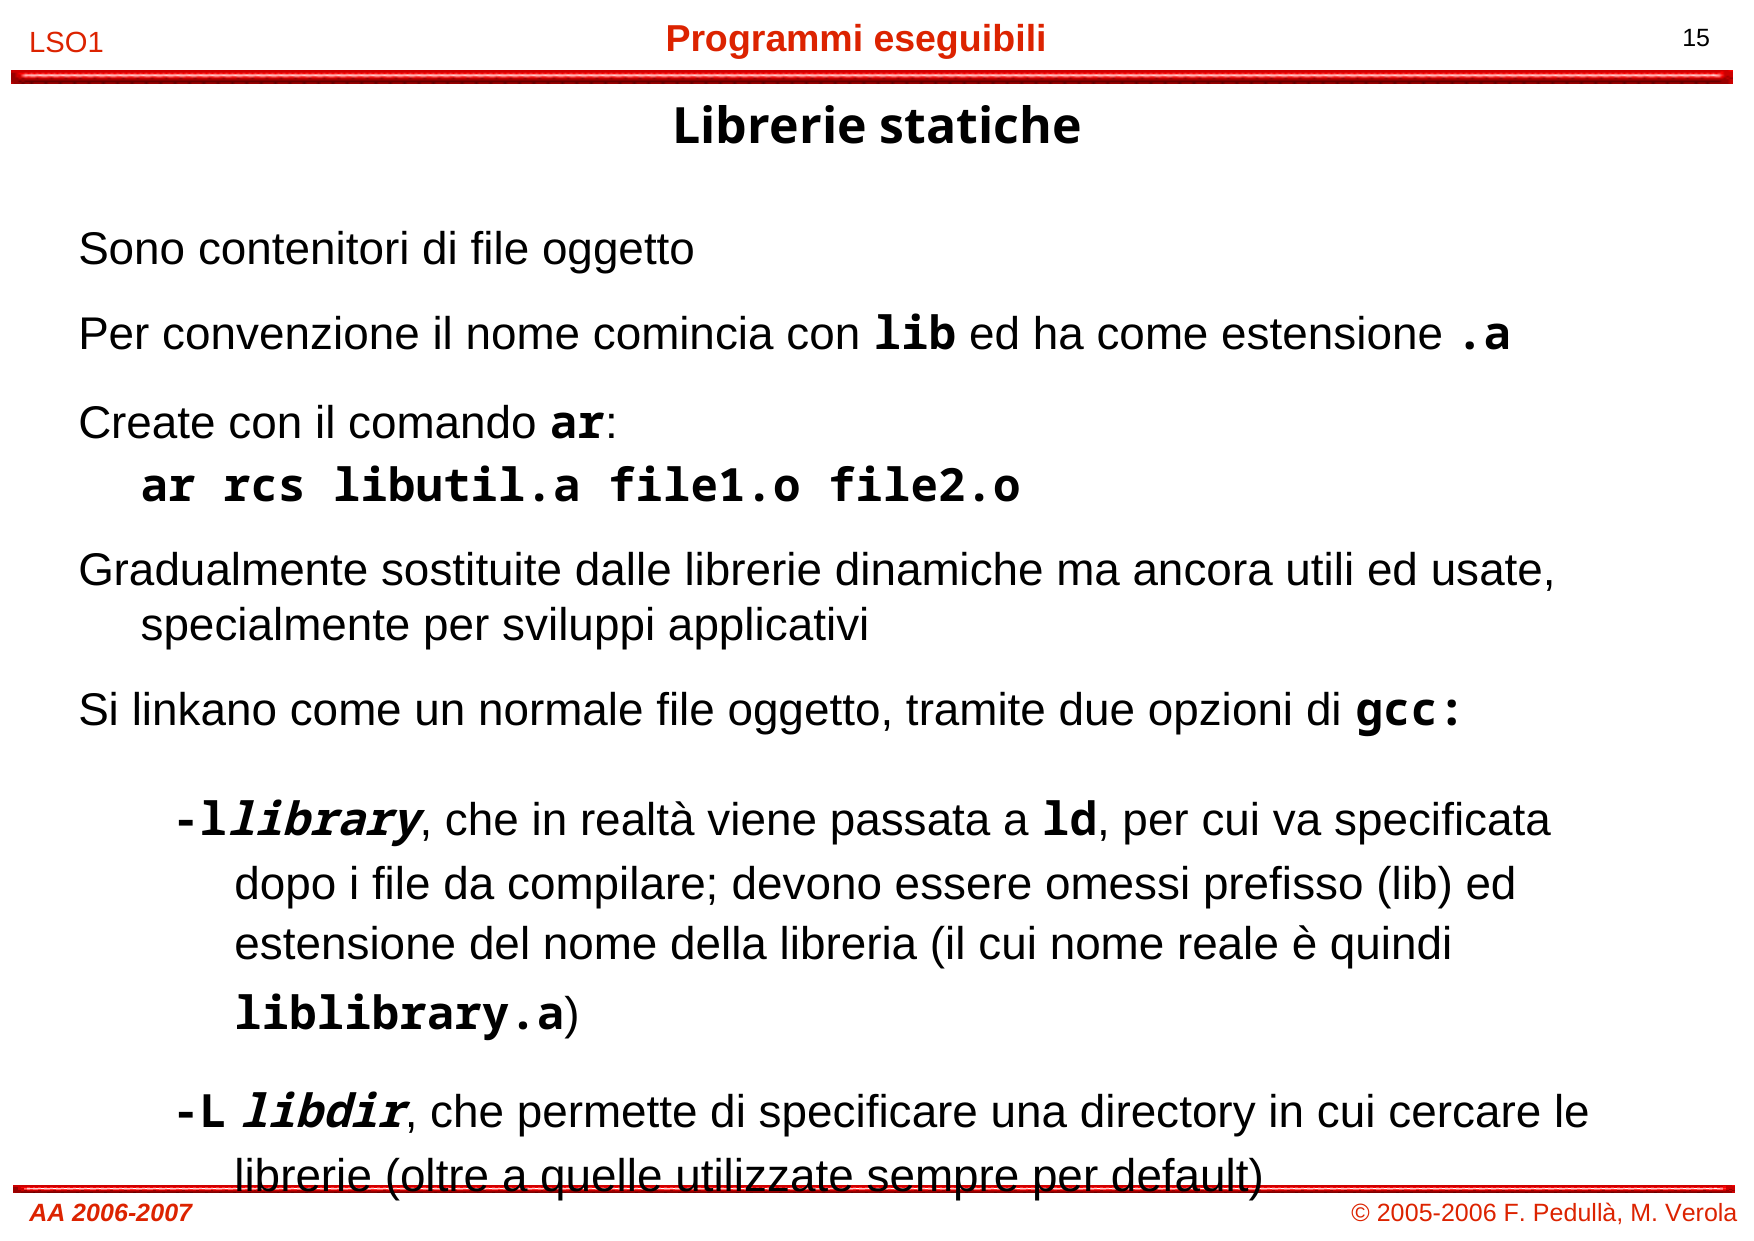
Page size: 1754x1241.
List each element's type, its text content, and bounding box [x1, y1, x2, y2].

picture [391, 1185, 558, 1193]
picture [13, 1185, 390, 1193]
picture [562, 1185, 956, 1193]
picture [960, 1185, 1035, 1193]
title Librerie statiche [389, 78, 1364, 174]
picture [11, 70, 1733, 84]
picture [1258, 1185, 1735, 1193]
list Sono contenitori di file oggetto Per convenzione il nome comincia con lib ed ha come estensione .a Create con il comando ar: ar rcs libutil.a file1.o file2.o Gradualmente sostituite dalle librerie dinamiche ma ancora utili ed usate, specialmente per sviluppi applicativi Si linkano come un normale file oggetto, tramite due opzioni di gcc: -llibrary, che in realtà viene passata a ld, per cui va specificata dopo i file da compilare; devono essere omessi prefisso (lib) ed estensione del nome della libreria (il cui nome reale è quindi liblibrary.a) -L libdir, che permette di specificare una directory in cui cercare le librerie (oltre a quelle utilizzate sempre per default) [61, 211, 1636, 1152]
picture [1039, 1185, 1256, 1193]
